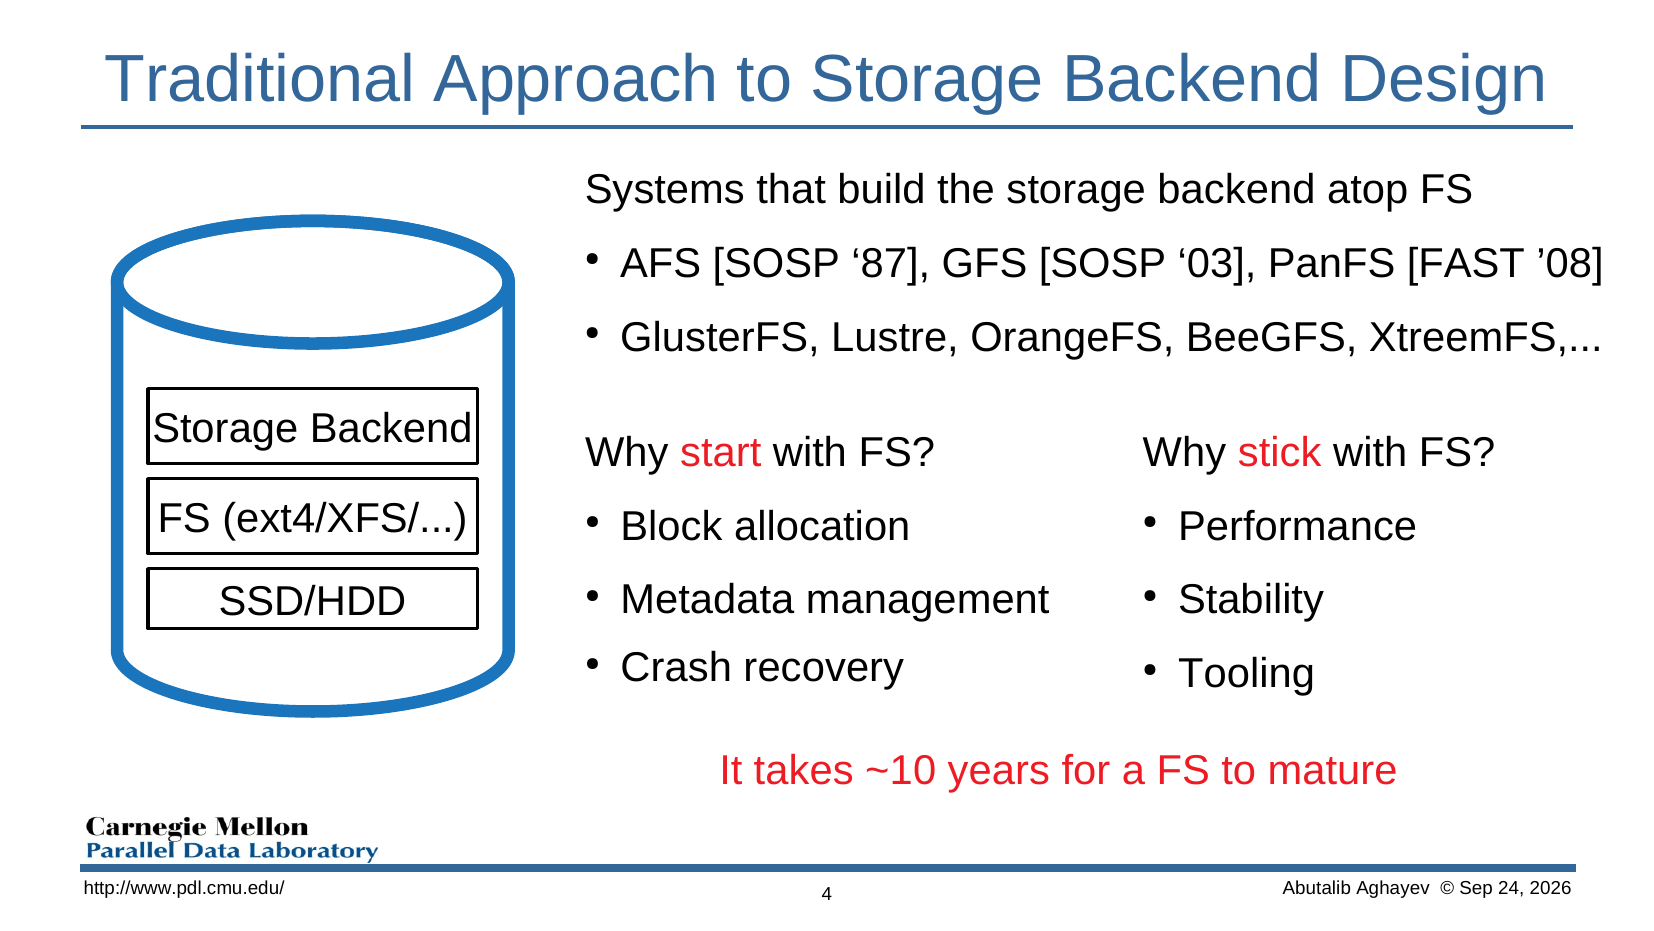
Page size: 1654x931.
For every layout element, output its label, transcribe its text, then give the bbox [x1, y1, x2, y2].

text_box Why stick with FS? Performance Stability Tooling [1092, 417, 1540, 704]
text_box SSD/HDD [147, 568, 478, 629]
text_box Why start with FS? Block allocation Metadata management Crash recovery [534, 417, 1075, 702]
text_box Systems that build the storage backend atop FS AFS [SOSP ‘87], GFS [SOSP ‘03], PanFS [FAST ’08] GlusterFS, Lustre, OrangeFS, BeeGFS, XtreemFS,... [534, 154, 1636, 417]
text_box http://www.pdl.cmu.edu/ [66, 866, 481, 919]
text_box Abutalib Aghayev © Nov 5, 2019 [1168, 866, 1589, 919]
picture [85, 809, 378, 863]
text_box FS (ext4/XFS/...) [147, 478, 478, 554]
text_box [117, 230, 534, 712]
text_box <number> [665, 872, 989, 902]
text_box It takes ~10 years for a FS to mature [704, 735, 1422, 811]
title Traditional Approach to Storage Backend Design [66, 14, 1588, 136]
